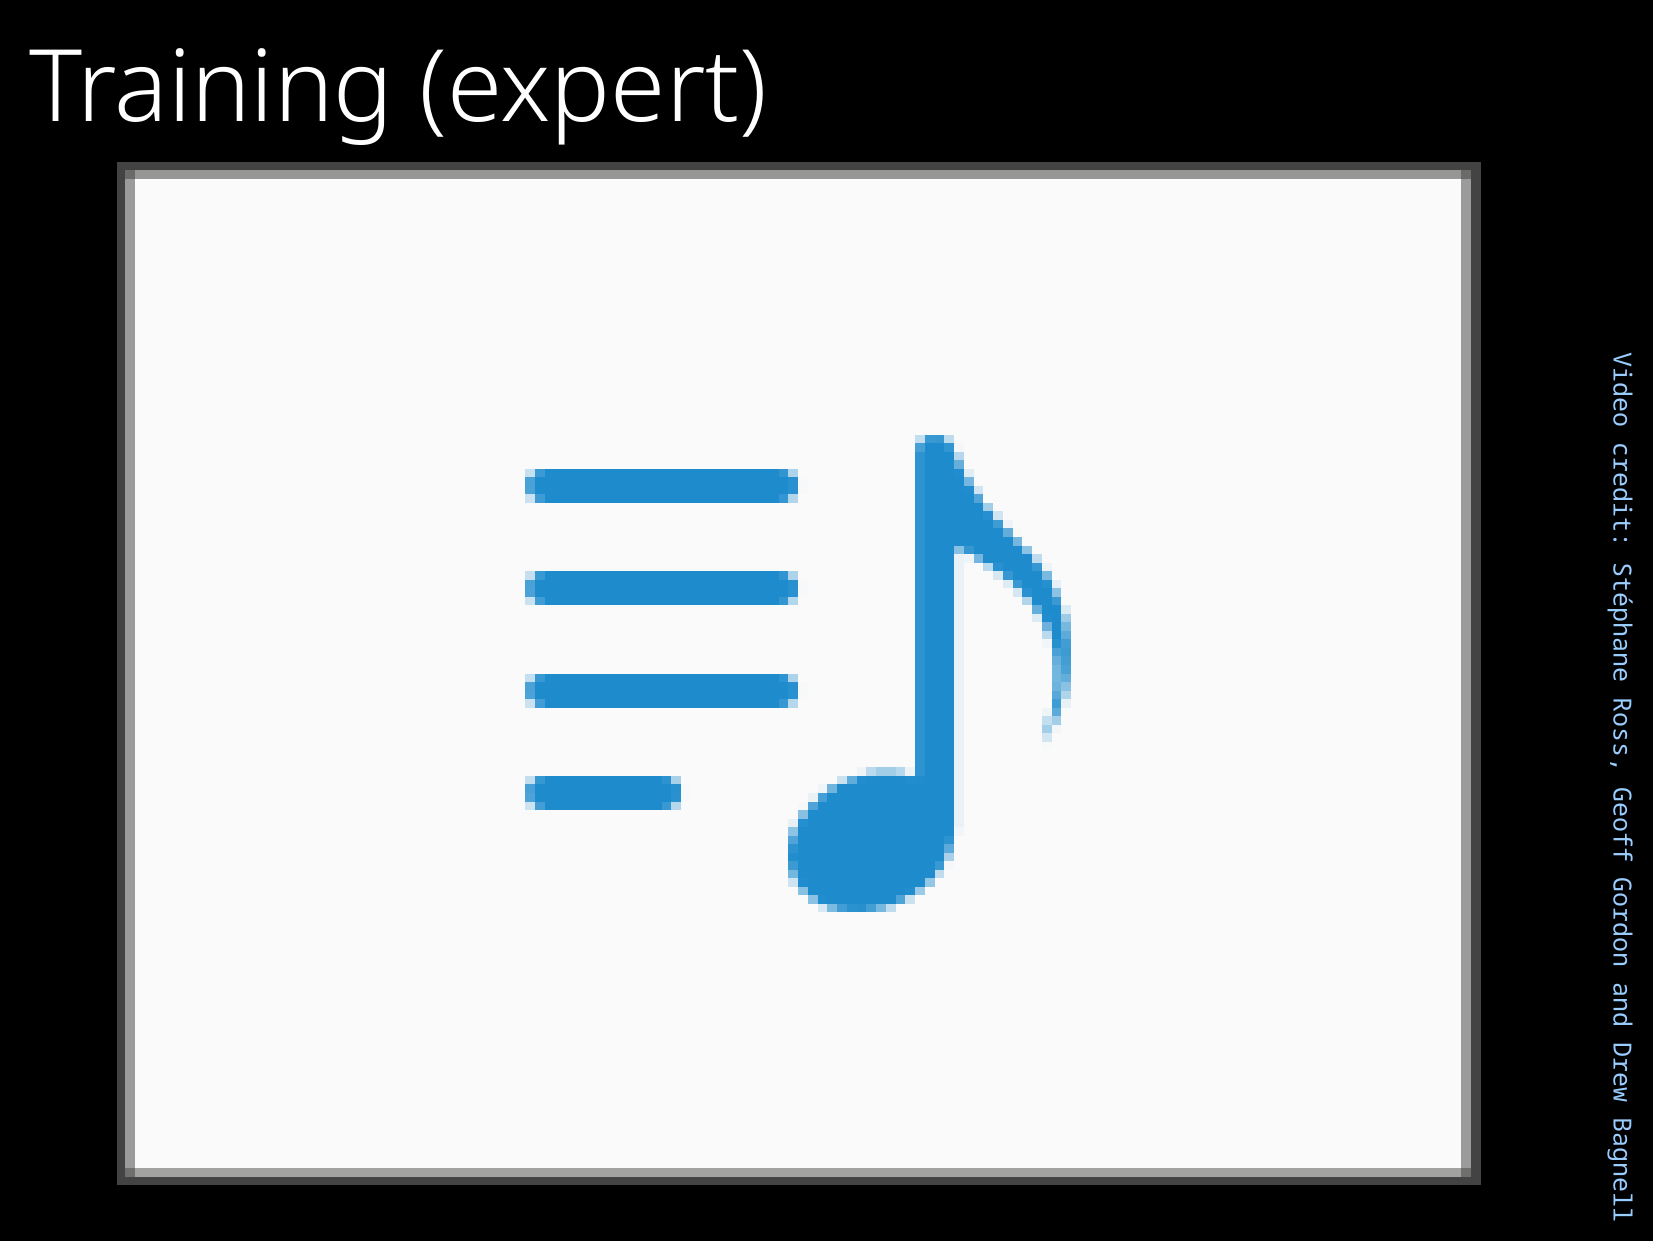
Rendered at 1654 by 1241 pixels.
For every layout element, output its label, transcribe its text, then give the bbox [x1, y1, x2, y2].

title Training (expert) [29, 8, 1631, 157]
text_box [116, 161, 1482, 1187]
text_box Video credit: Stéphane Ross, Geoff Gordon and Drew Bagnell [1600, 341, 1651, 1233]
